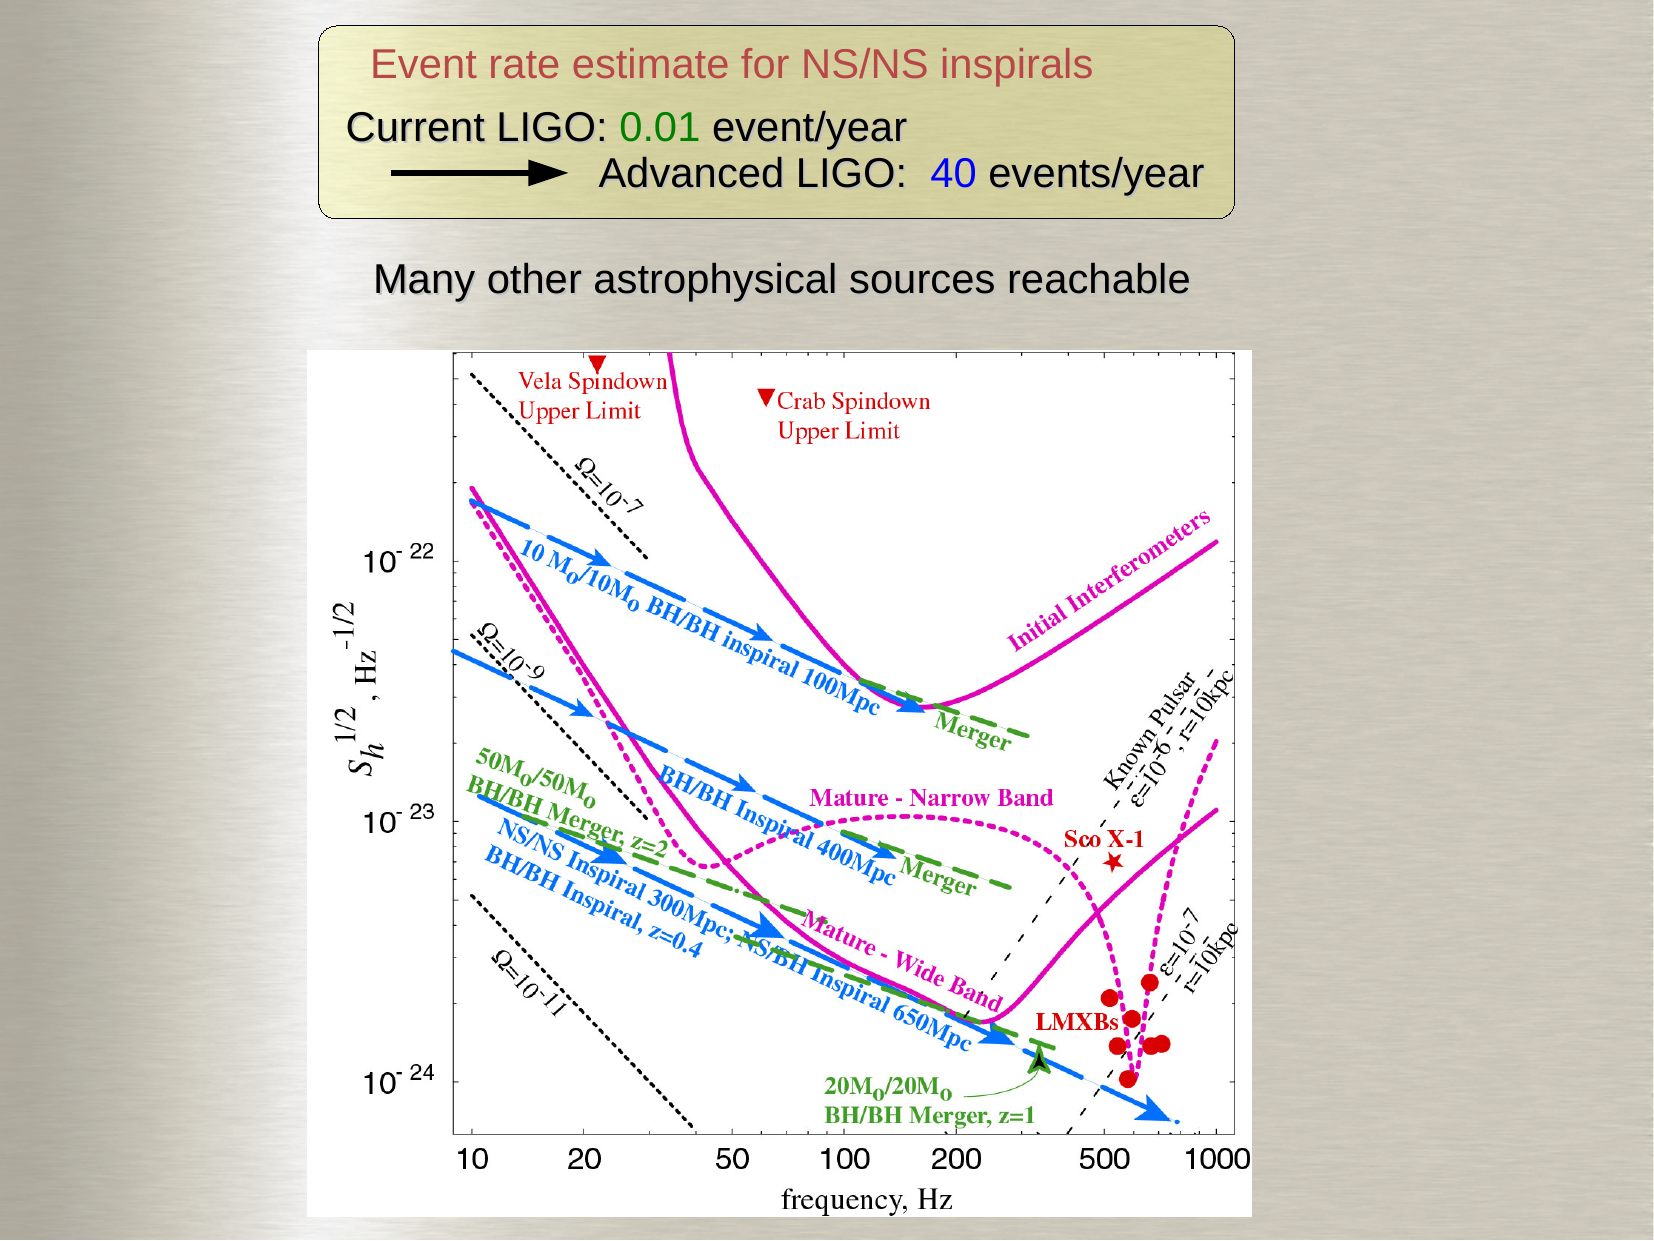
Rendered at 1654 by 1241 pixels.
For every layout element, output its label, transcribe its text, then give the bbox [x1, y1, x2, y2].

text_box Current LIGO: 0.01 event/year Advanced LIGO: 40 events/year [330, 96, 1217, 205]
picture [0, 0, 1654, 1240]
text_box Many other astrophysical sources reachable [358, 248, 1206, 310]
text_box Event rate estimate for NS/NS inspirals [355, 33, 1109, 96]
text_box [318, 25, 1235, 219]
